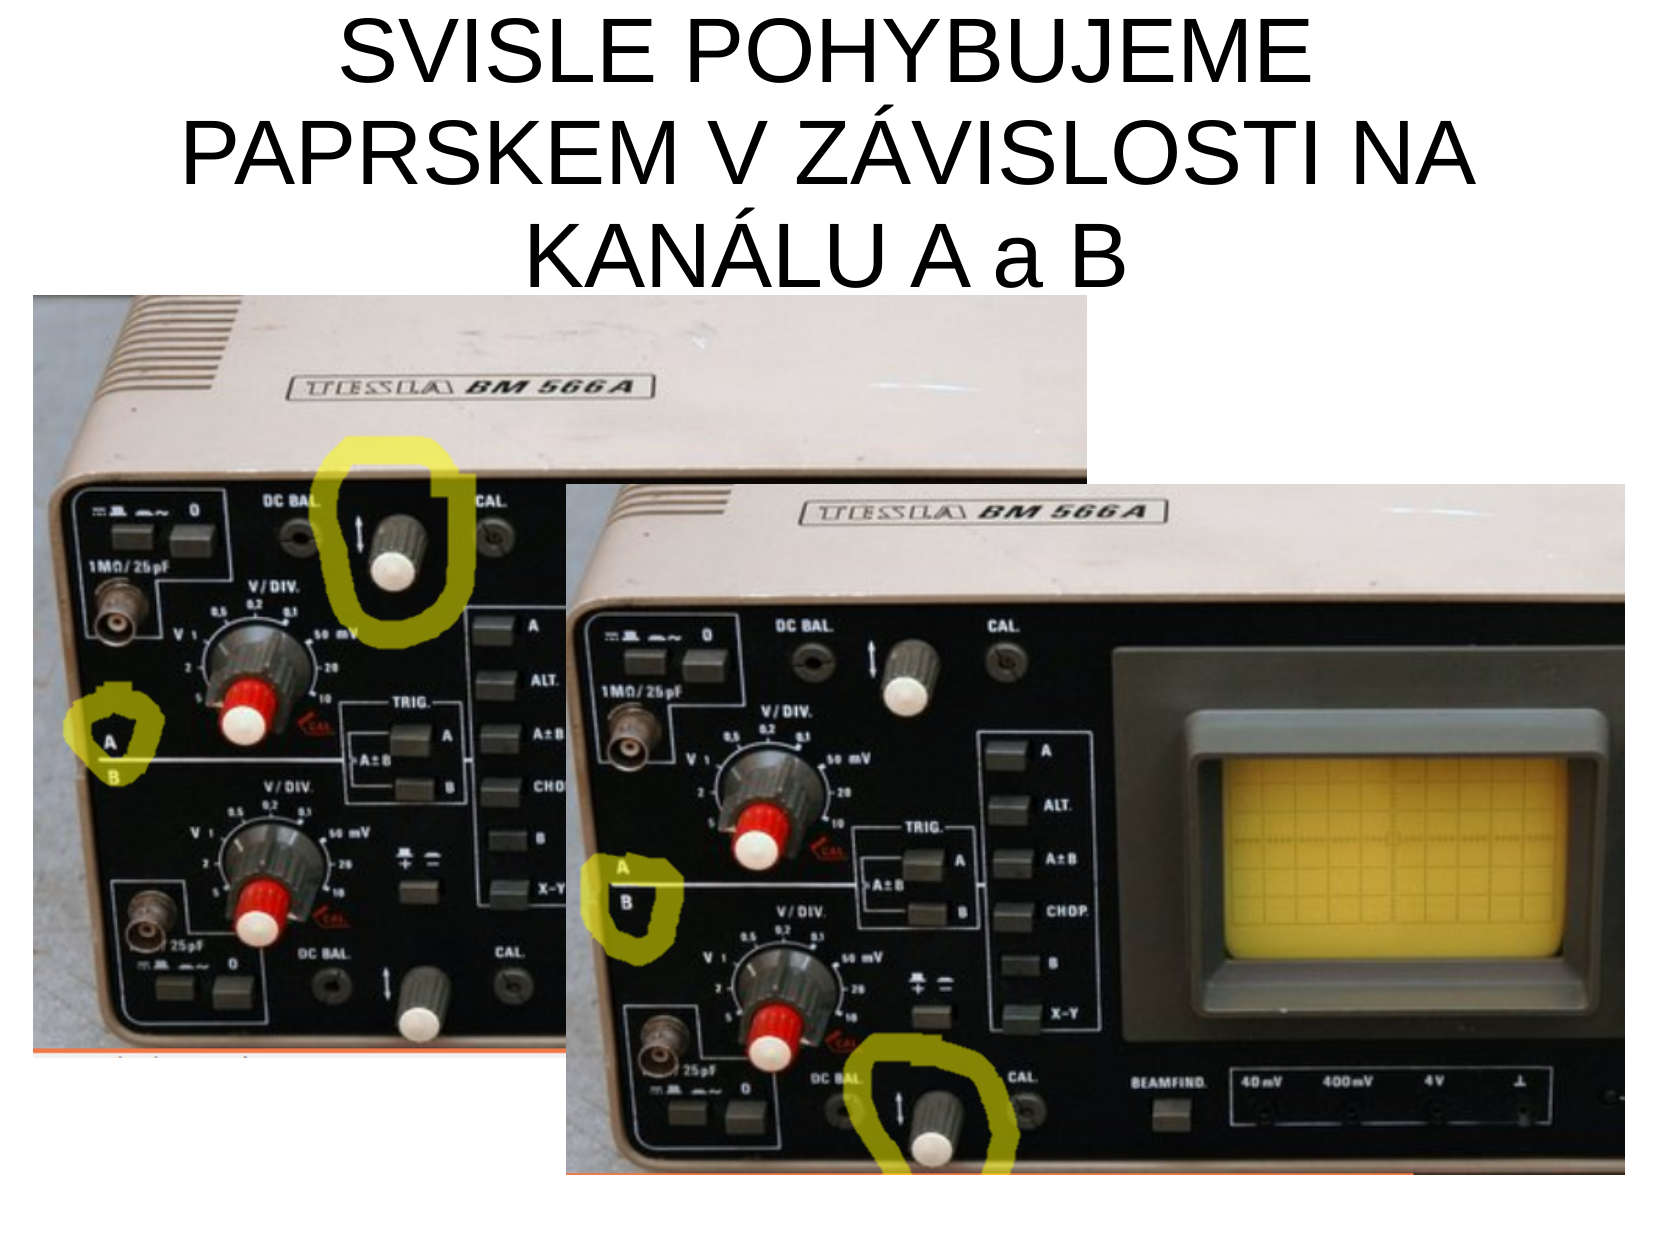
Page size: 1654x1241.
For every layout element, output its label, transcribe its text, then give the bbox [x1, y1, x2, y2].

title SVISLE POHYBUJEME PAPRSKEM V ZÁVISLOSTI NA KANÁLU A a B [82, 0, 1571, 307]
picture [33, 295, 1625, 1175]
